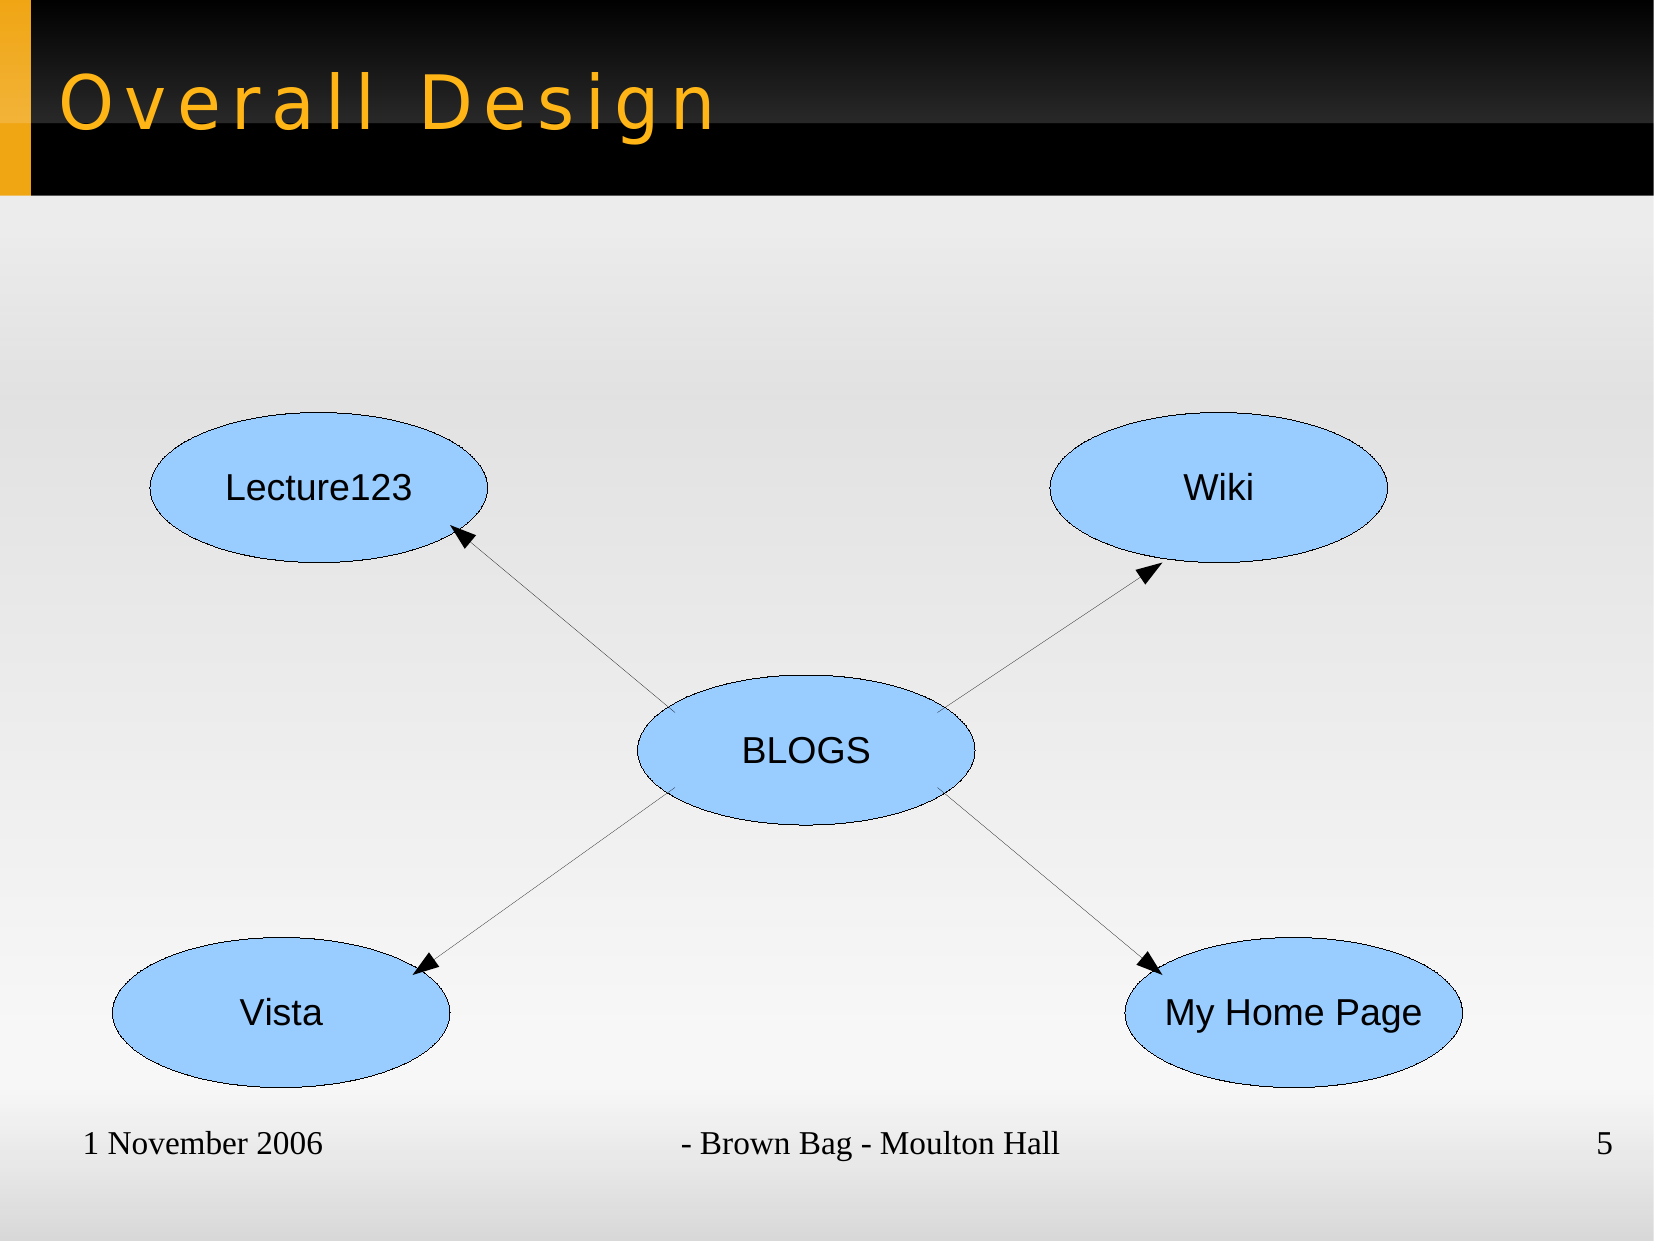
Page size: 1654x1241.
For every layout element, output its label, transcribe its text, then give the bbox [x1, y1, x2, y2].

text_box Lecture123 [149, 412, 488, 563]
text_box Wiki [1049, 412, 1388, 563]
picture [0, 0, 1654, 1241]
text_box My Home Page [1124, 937, 1463, 1088]
text_box Vista [112, 937, 451, 1088]
title Overall Design [59, 29, 1270, 178]
text_box BLOGS [637, 675, 976, 826]
